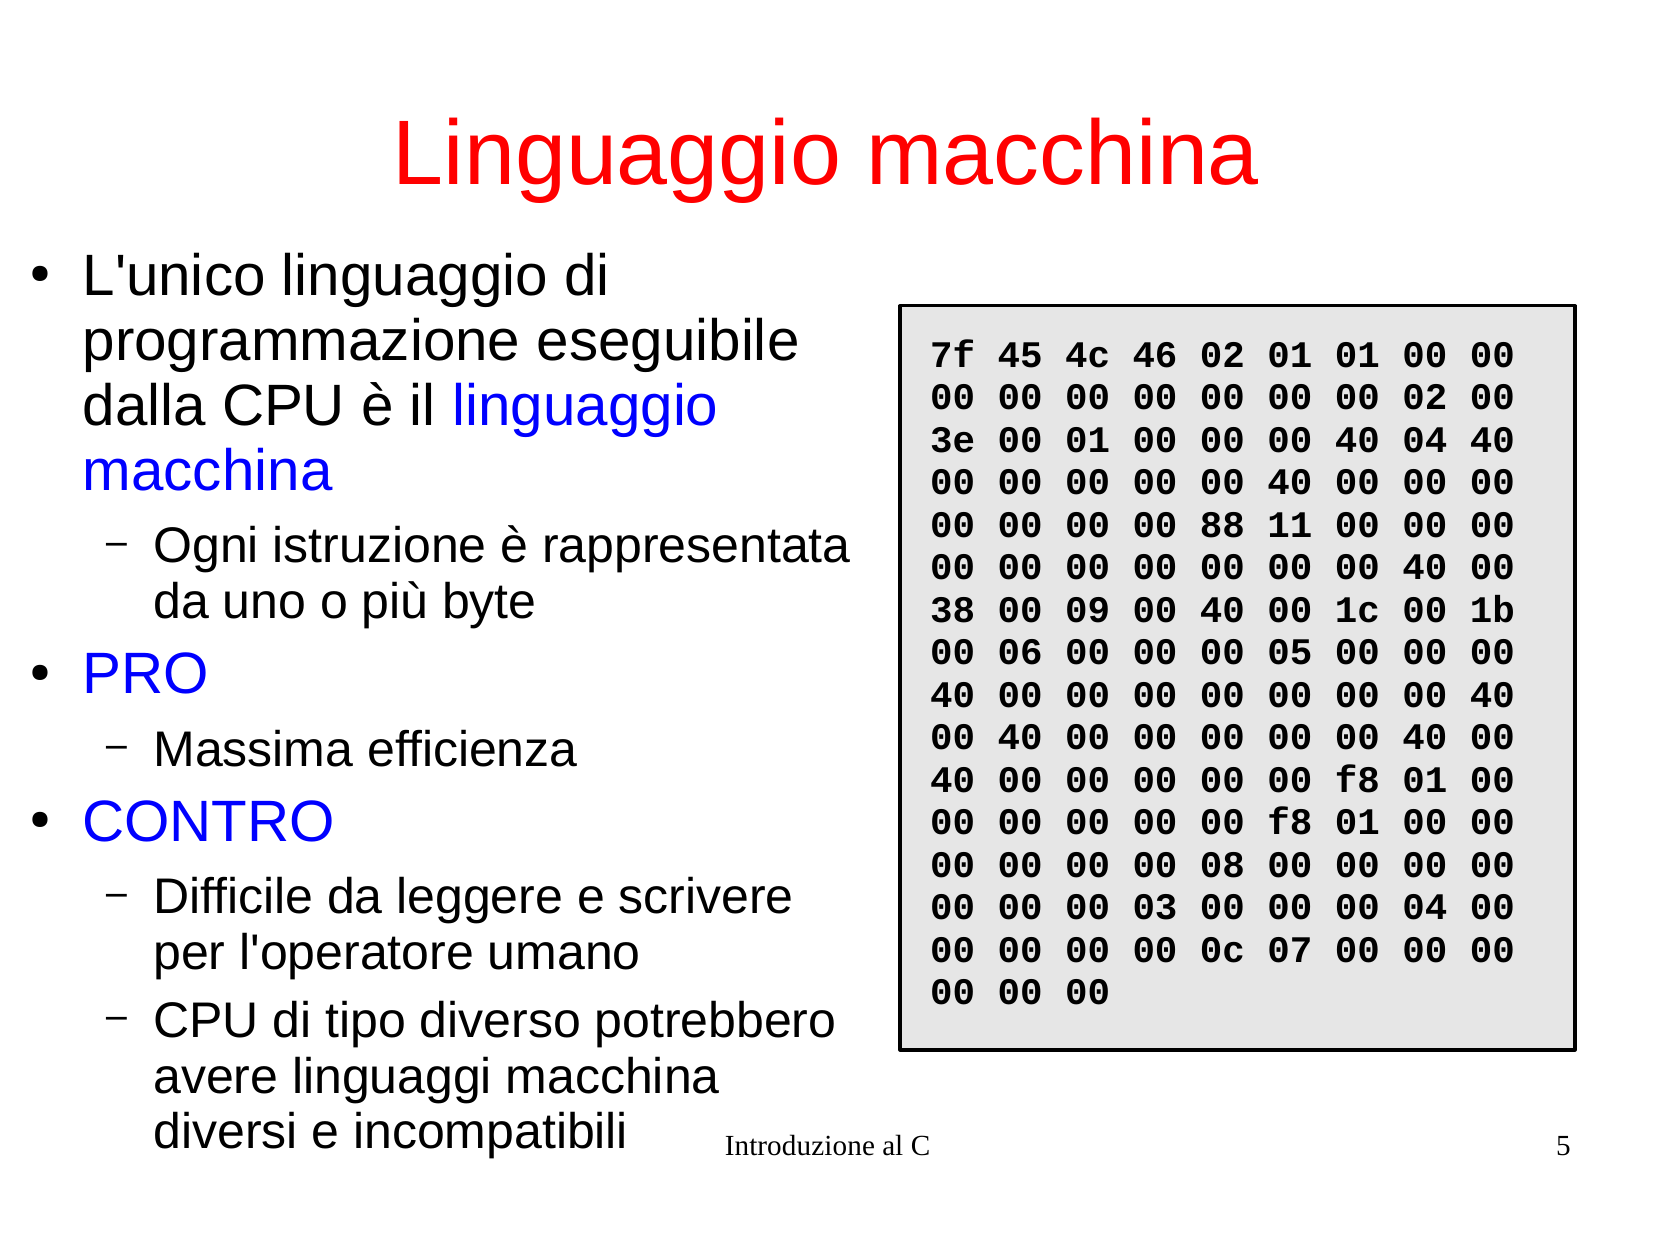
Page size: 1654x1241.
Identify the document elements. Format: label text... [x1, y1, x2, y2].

title Linguaggio macchina [82, 49, 1571, 257]
text_box 7f 45 4c 46 02 01 01 00 00 00 00 00 00 00 00 00 02 00 3e 00 01 00 00 00 40 04 40 00 00 00 00 00 40 00 00 00 00 00 00 00 88 11 00 00 00 00 00 00 00 00 00 00 40 00 38 00 09 00 40 00 1c 00 1b 00 06 00 00 00 05 00 00 00 40 00 00 00 00 00 00 00 40 00 40 00 00 00 00 00 40 00 40 00 00 00 00 00 f8 01 00 00 00 00 00 00 f8 01 00 00 00 00 00 00 08 00 00 00 00 00 00 00 03 00 00 00 04 00 00 00 00 00 0c 07 00 00 00 00 00 00 [900, 305, 1576, 1051]
text_box [961, 319, 1646, 383]
list L'unico linguaggio di programmazione eseguibile dalla CPU è il linguaggio macchina Ogni istruzione è rappresentata da uno o più byte PRO Massima efficienza CONTRO Difficile da leggere e scrivere per l'operatore umano CPU di tipo diverso potrebbero avere linguaggi macchina diversi e incompatibili [11, 242, 875, 1068]
